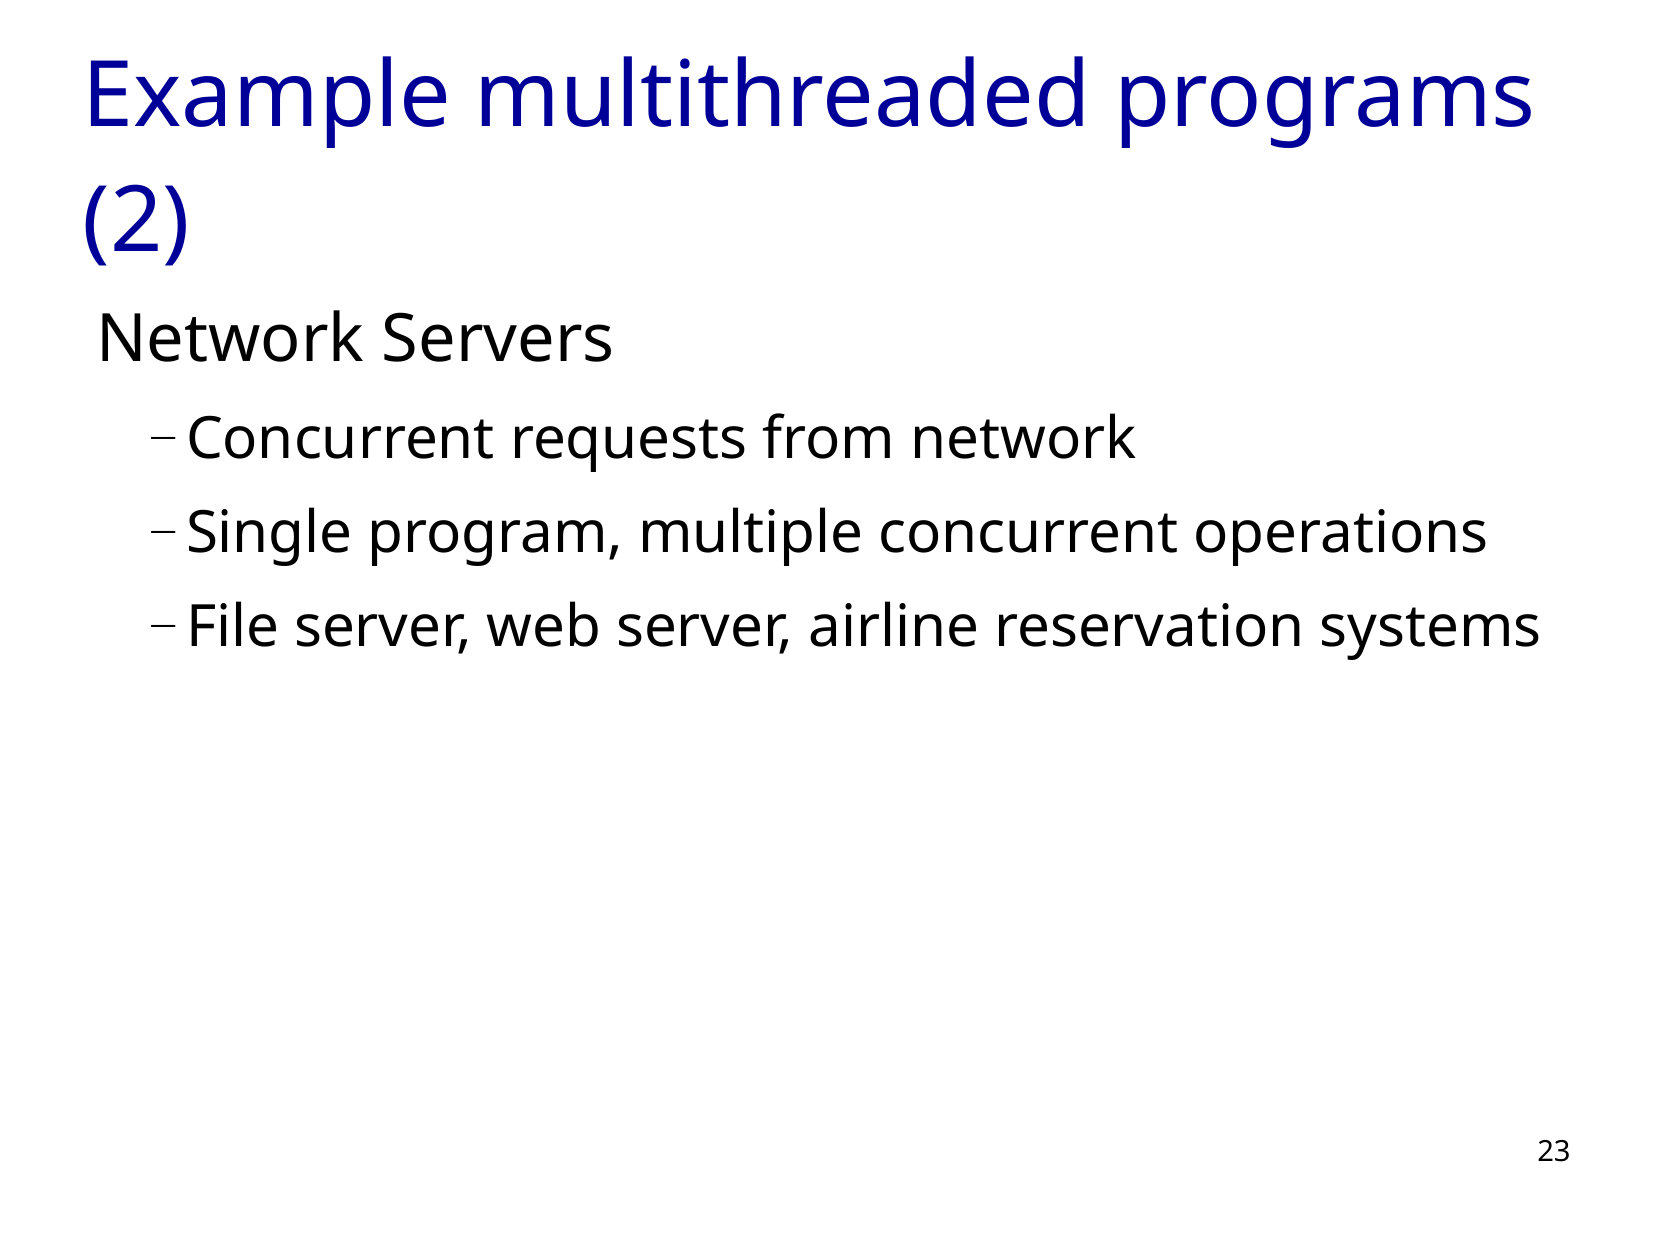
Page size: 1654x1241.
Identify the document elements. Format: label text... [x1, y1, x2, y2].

list Network Servers Concurrent requests from network Single program, multiple concurrent operations File server, web server, airline reservation systems [60, 290, 1571, 1096]
title Example multithreaded programs (2) [82, 49, 1571, 257]
